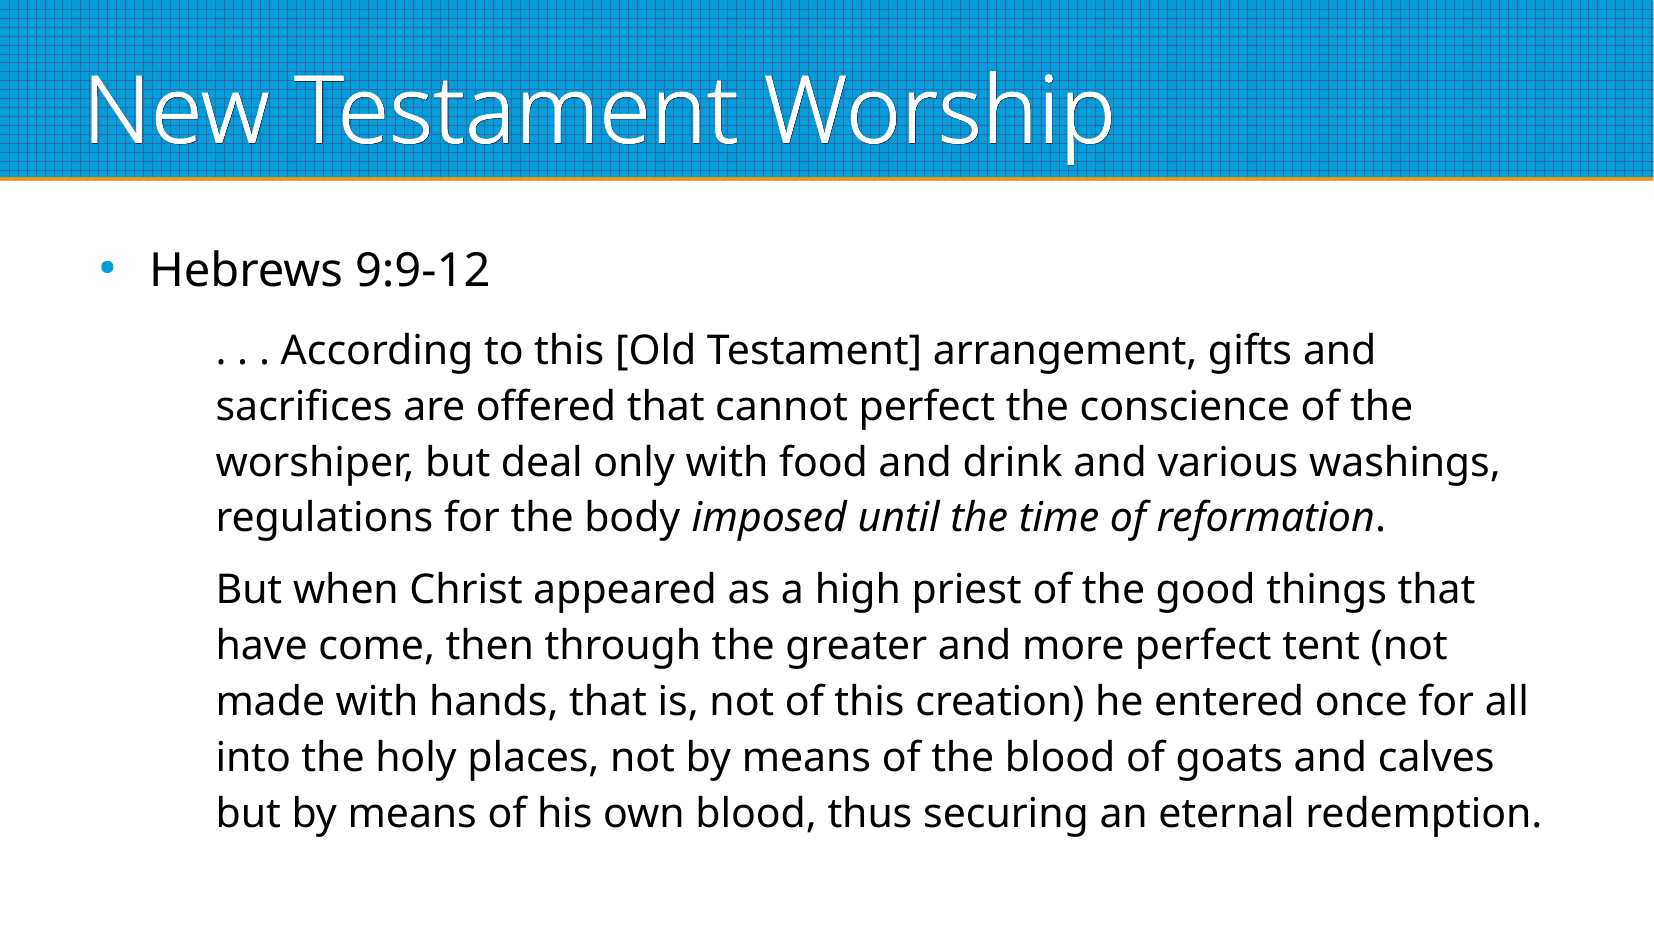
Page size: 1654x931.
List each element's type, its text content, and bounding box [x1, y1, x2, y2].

list Hebrews 9:9-12 . . . According to this [Old Testament] arrangement, gifts and sacrifices are offered that cannot perfect the conscience of the worshiper, but deal only with food and drink and various washings, regulations for the body imposed until the time of reformation. But when Christ appeared as a high priest of the good things that have come, then through the greater and more perfect tent (not made with hands, that is, not of this creation) he entered once for all into the holy places, not by means of the blood of goats and calves but by means of his own blood, thus securing an eternal redemption. [82, 236, 1563, 901]
title New Testament Worship [82, 14, 1571, 171]
